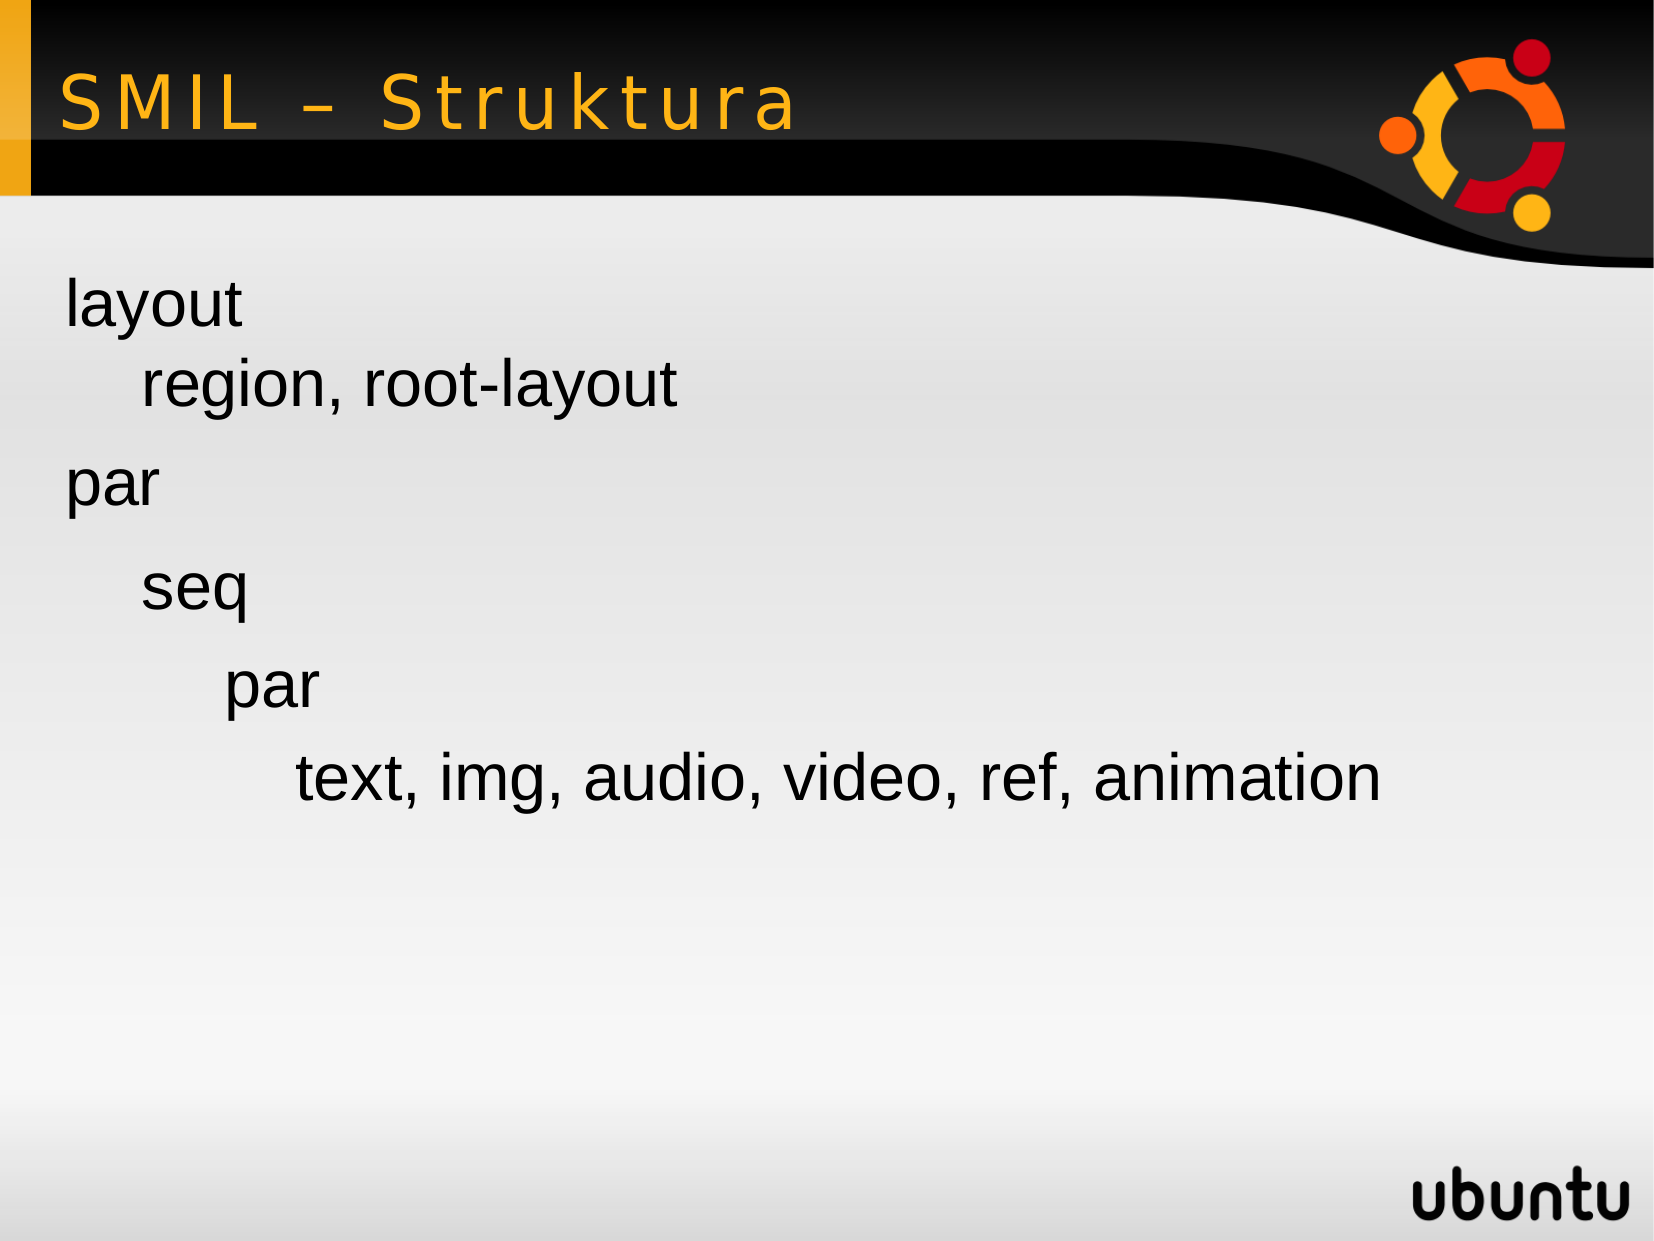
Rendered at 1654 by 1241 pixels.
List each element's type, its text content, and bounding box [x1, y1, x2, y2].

picture [0, 0, 1654, 1241]
list layout region, root-layout par seq par text, img, audio, video, ref, animation [47, 265, 1536, 1085]
title SMIL – Struktura [59, 29, 1270, 178]
